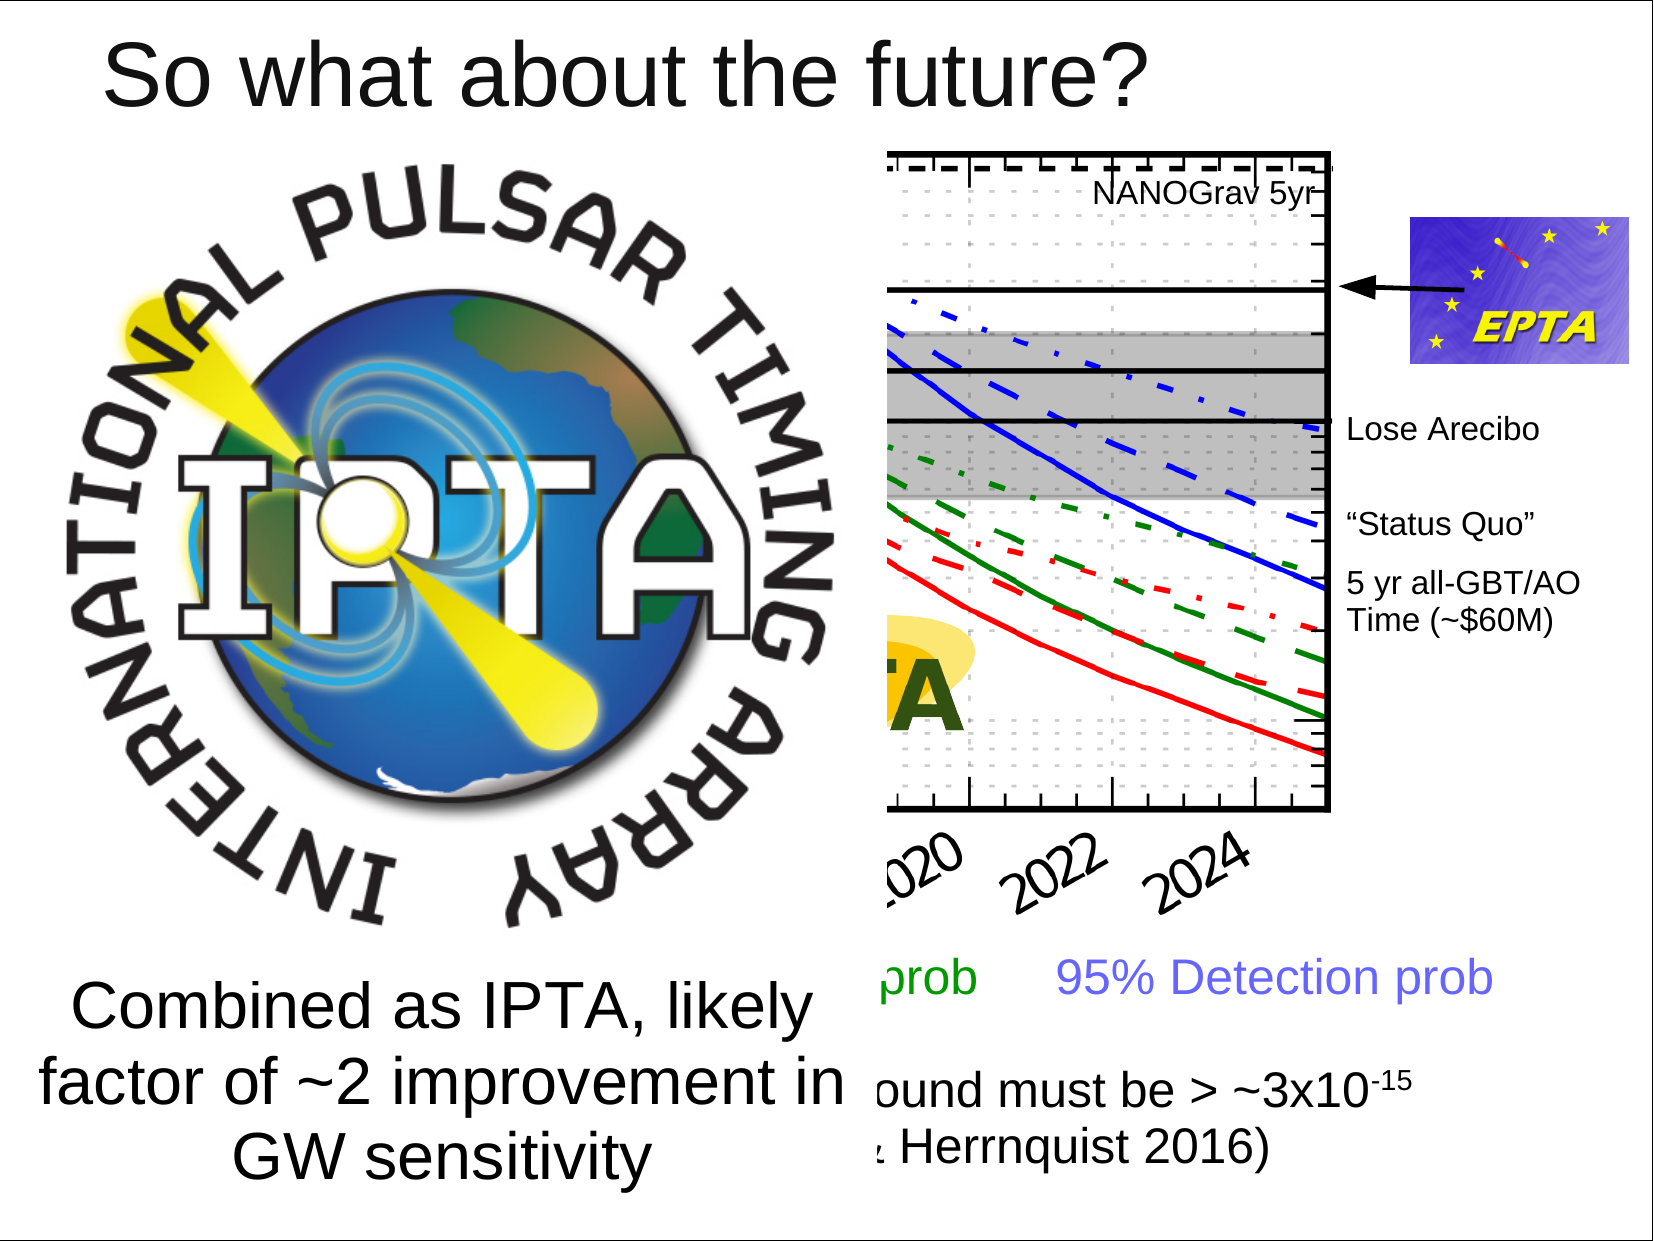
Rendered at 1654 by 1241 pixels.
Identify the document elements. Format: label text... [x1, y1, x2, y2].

text_box NANOGrav 5yr [1092, 174, 1316, 212]
text_box [0, 0, 1653, 1241]
title So what about the future? [38, 8, 1216, 141]
text_box “Status Quo” [1346, 504, 1536, 542]
picture [1410, 217, 1629, 364]
text_box 95% upper limit 50% Detection prob 95% Detection prob Newest models suggest background must be > ~3x10-15 (e.g. Kelley, Blecha, & Herrnquist 2016) [878, 948, 1495, 1174]
picture [20, 113, 1333, 981]
text_box Lose Arecibo [1346, 410, 1539, 448]
text_box 5 yr all-GBT/AO Time (~$60M) [1346, 563, 1582, 639]
text_box Combined as IPTA, likely factor of ~2 improvement in GW sensitivity [37, 981, 878, 1223]
